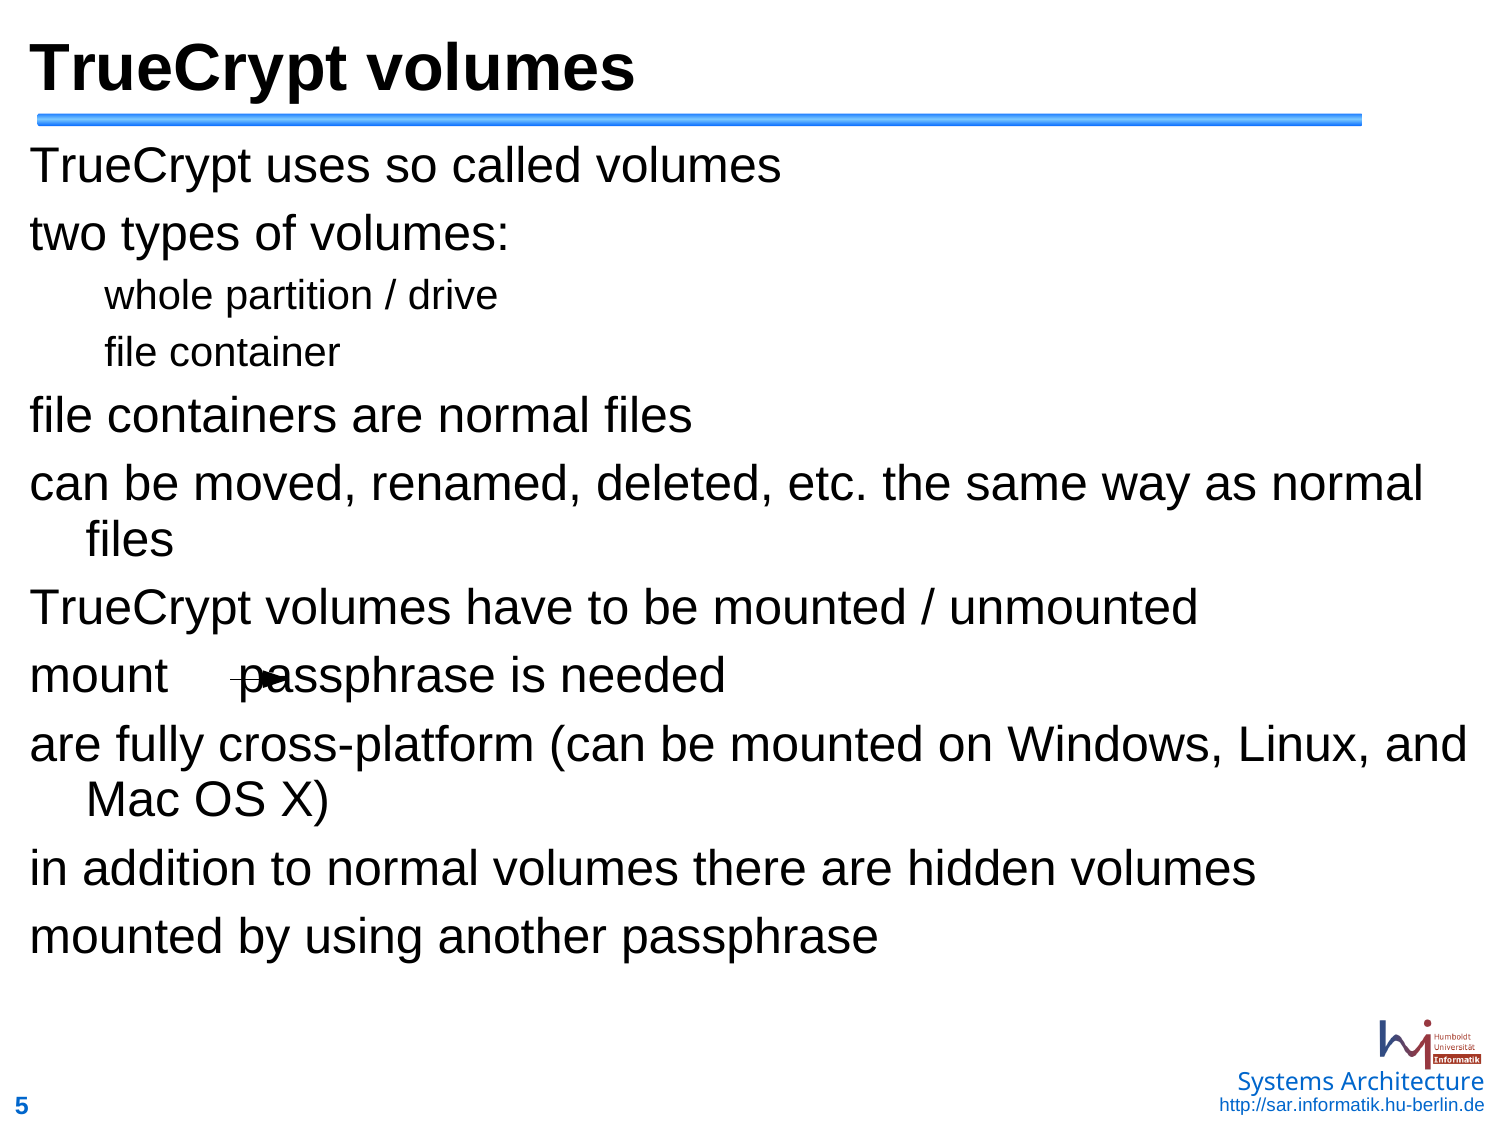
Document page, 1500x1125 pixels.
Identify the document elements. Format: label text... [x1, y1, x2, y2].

picture [1376, 1044, 1483, 1071]
title TrueCrypt volumes [29, 26, 1500, 108]
list TrueCrypt uses so called volumes two types of volumes: whole partition / drive file container file containers are normal files can be moved, renamed, deleted, etc. the same way as normal files TrueCrypt volumes have to be mounted / unmounted mount passphrase is needed are fully cross-platform (can be mounted on Windows, Linux, and Mac OS X) in addition to normal volumes there are hidden volumes mounted by using another passphrase [29, 137, 1500, 1044]
